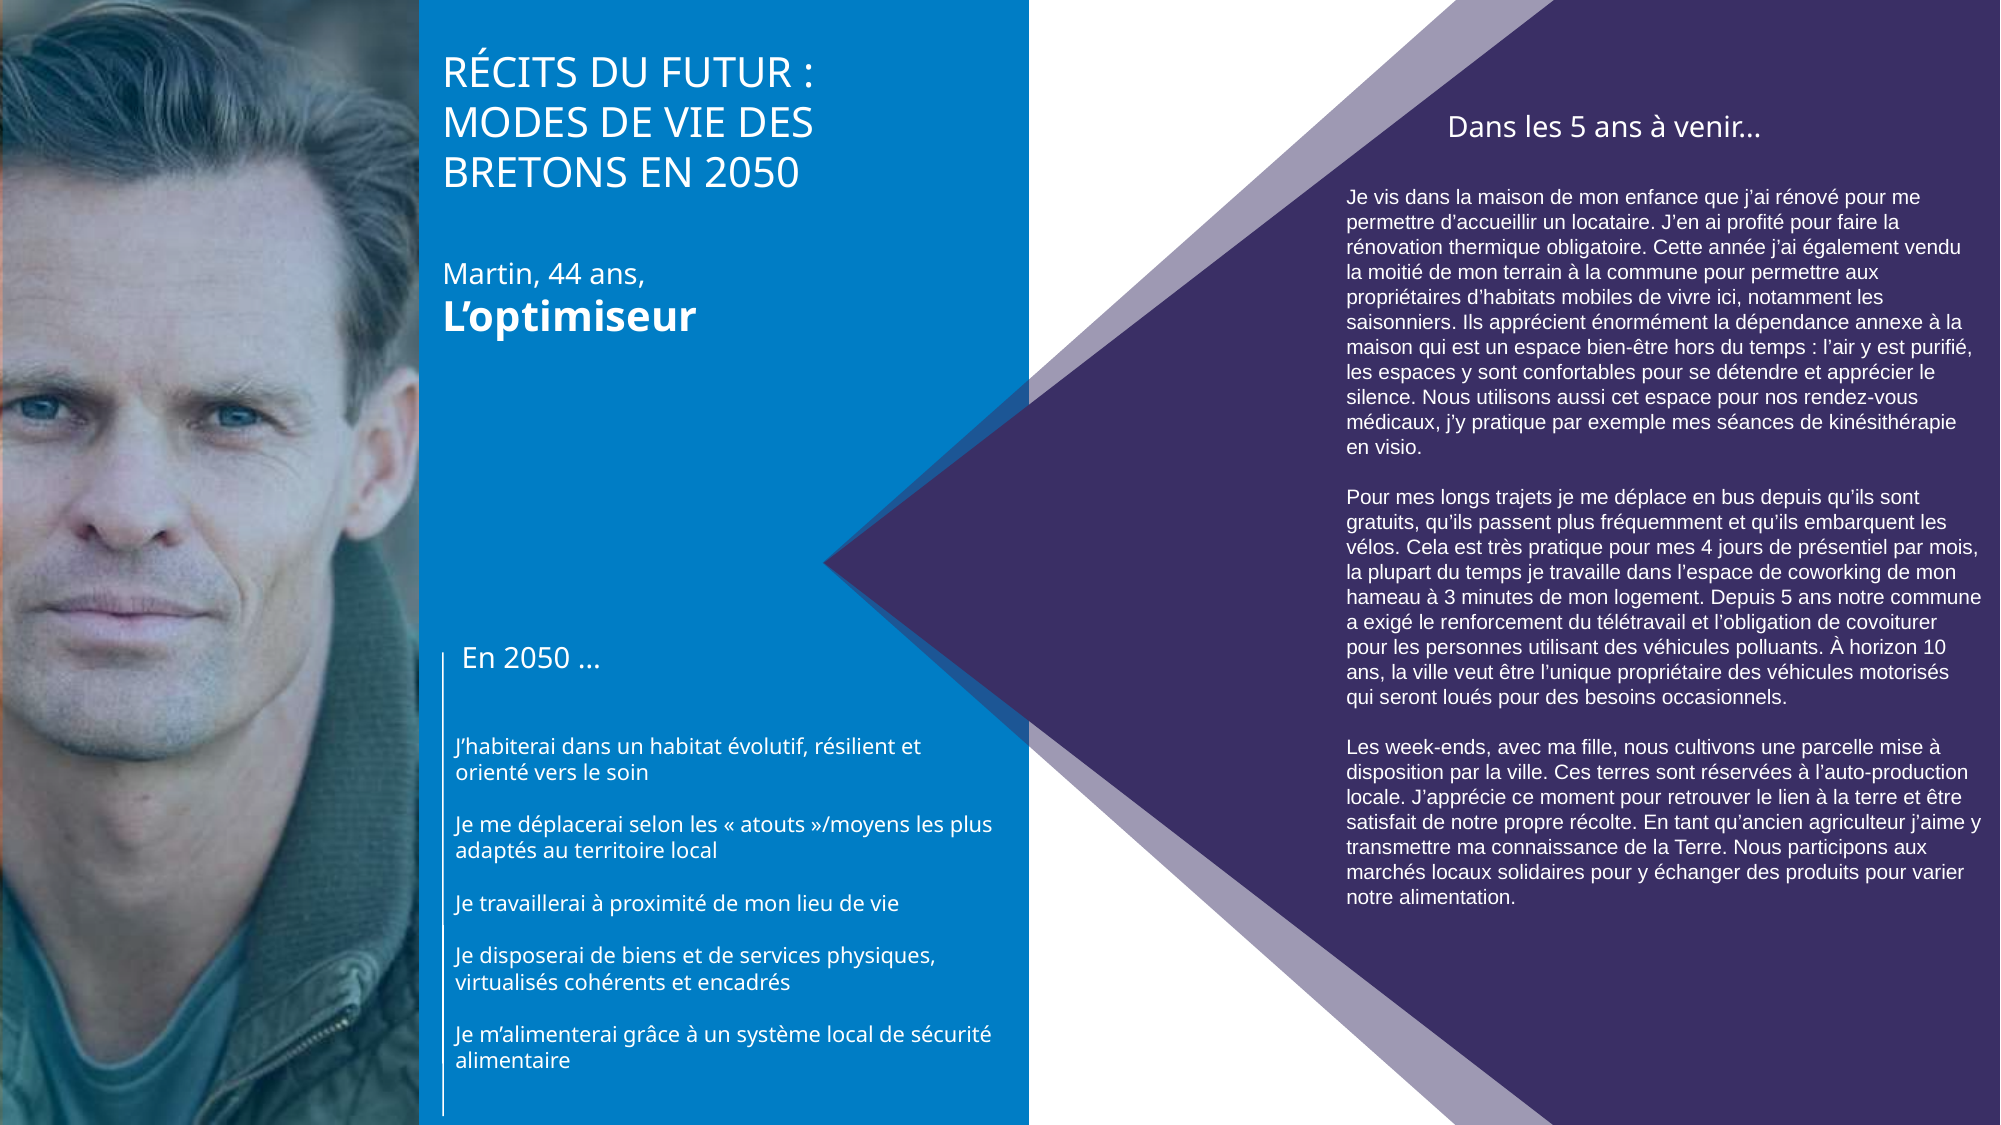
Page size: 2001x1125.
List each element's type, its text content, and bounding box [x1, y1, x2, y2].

text_box Dans les 5 ans à venir… [1433, 101, 2000, 151]
text_box En 2050 … [447, 631, 1057, 681]
text_box J’habiterai dans un habitat évolutif, résilient et orienté vers le soin Je me déplacerai selon les « atouts »/moyens les plus adaptés au territoire local Je travaillerai à proximité de mon lieu de vie Je disposerai de biens et de services physiques, virtualisés cohérents et encadrés Je m’alimenterai grâce à un système local de sécurité alimentaire [444, 725, 1009, 1081]
text_box [3, 0, 2000, 1125]
text_box Je vis dans la maison de mon enfance que j’ai rénové pour me permettre d’accueillir un locataire. J’en ai profité pour faire la rénovation thermique obligatoire. Cette année j’ai également vendu la moitié de mon terrain à la commune pour permettre aux propriétaires d’habitats mobiles de vivre ici, notamment les saisonniers. Ils apprécient énormément la dépendance annexe à la maison qui est un espace bien-être hors du temps : l’air y est purifié, les espaces y sont confortables pour se détendre et apprécier le silence. Nous utilisons aussi cet espace pour nos rendez-vous médicaux, j’y pratique par exemple mes séances de kinésithérapie en visio. Pour mes longs trajets je me déplace en bus depuis qu’ils sont gratuits, qu’ils passent plus fréquemment et qu’ils embarquent les vélos. Cela est très pratique pour mes 4 jours de présentiel par mois, la plupart du temps je travaille dans l’espace de coworking de mon hameau à 3 minutes de mon logement. Depuis 5 ans notre commune a exigé le renforcement du télétravail et l’obligation de covoiturer pour les personnes utilisant des véhicules polluants. À horizon 10 ans, la ville veut être l’unique propriétaire des véhicules motorisés qui seront loués pour des besoins occasionnels. Les week-ends, avec ma fille, nous cultivons une parcelle mise à disposition par la ville. Ces terres sont réservées à l’auto-production locale. J’apprécie ce moment pour retrouver le lien à la terre et être satisfait de notre propre récolte. En tant qu’ancien agriculteur j’aime y transmettre ma connaissance de la Terre. Nous participons aux marchés locaux solidaires pour y échanger des produits pour varier notre alimentation. [1331, 176, 1997, 916]
text_box RÉCITS DU FUTUR : MODES DE VIE DES BRETONS EN 2050 [428, 39, 906, 204]
text_box Martin, 44 ans, L’optimiseur [428, 248, 1037, 348]
